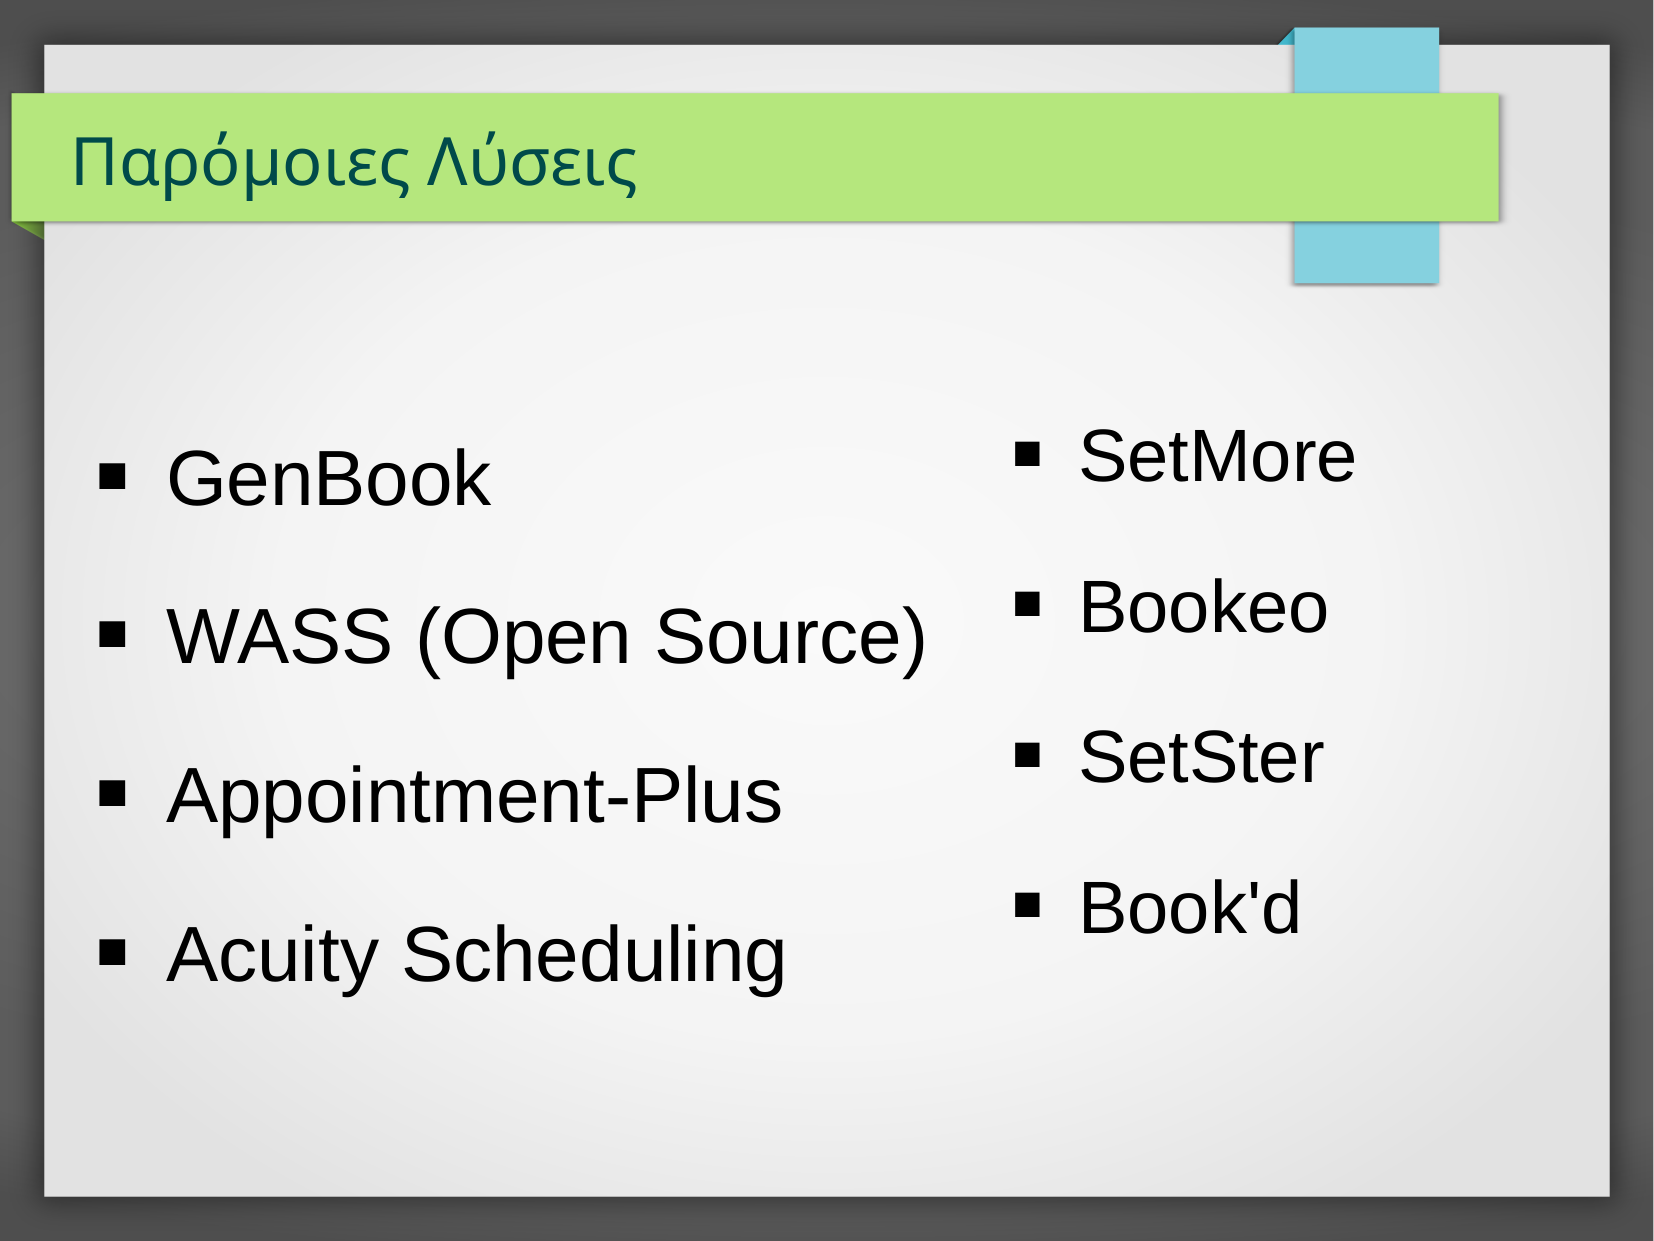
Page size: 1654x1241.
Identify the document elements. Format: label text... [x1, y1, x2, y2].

list SetMore Bookeo SetSter Book'd [999, 373, 1459, 957]
picture [0, 0, 1654, 1241]
list GenBook WASS (Open Source) Appointment-Plus Acuity Scheduling [82, 390, 981, 1087]
title Παρόμοιες Λύσεις [70, 106, 1229, 213]
